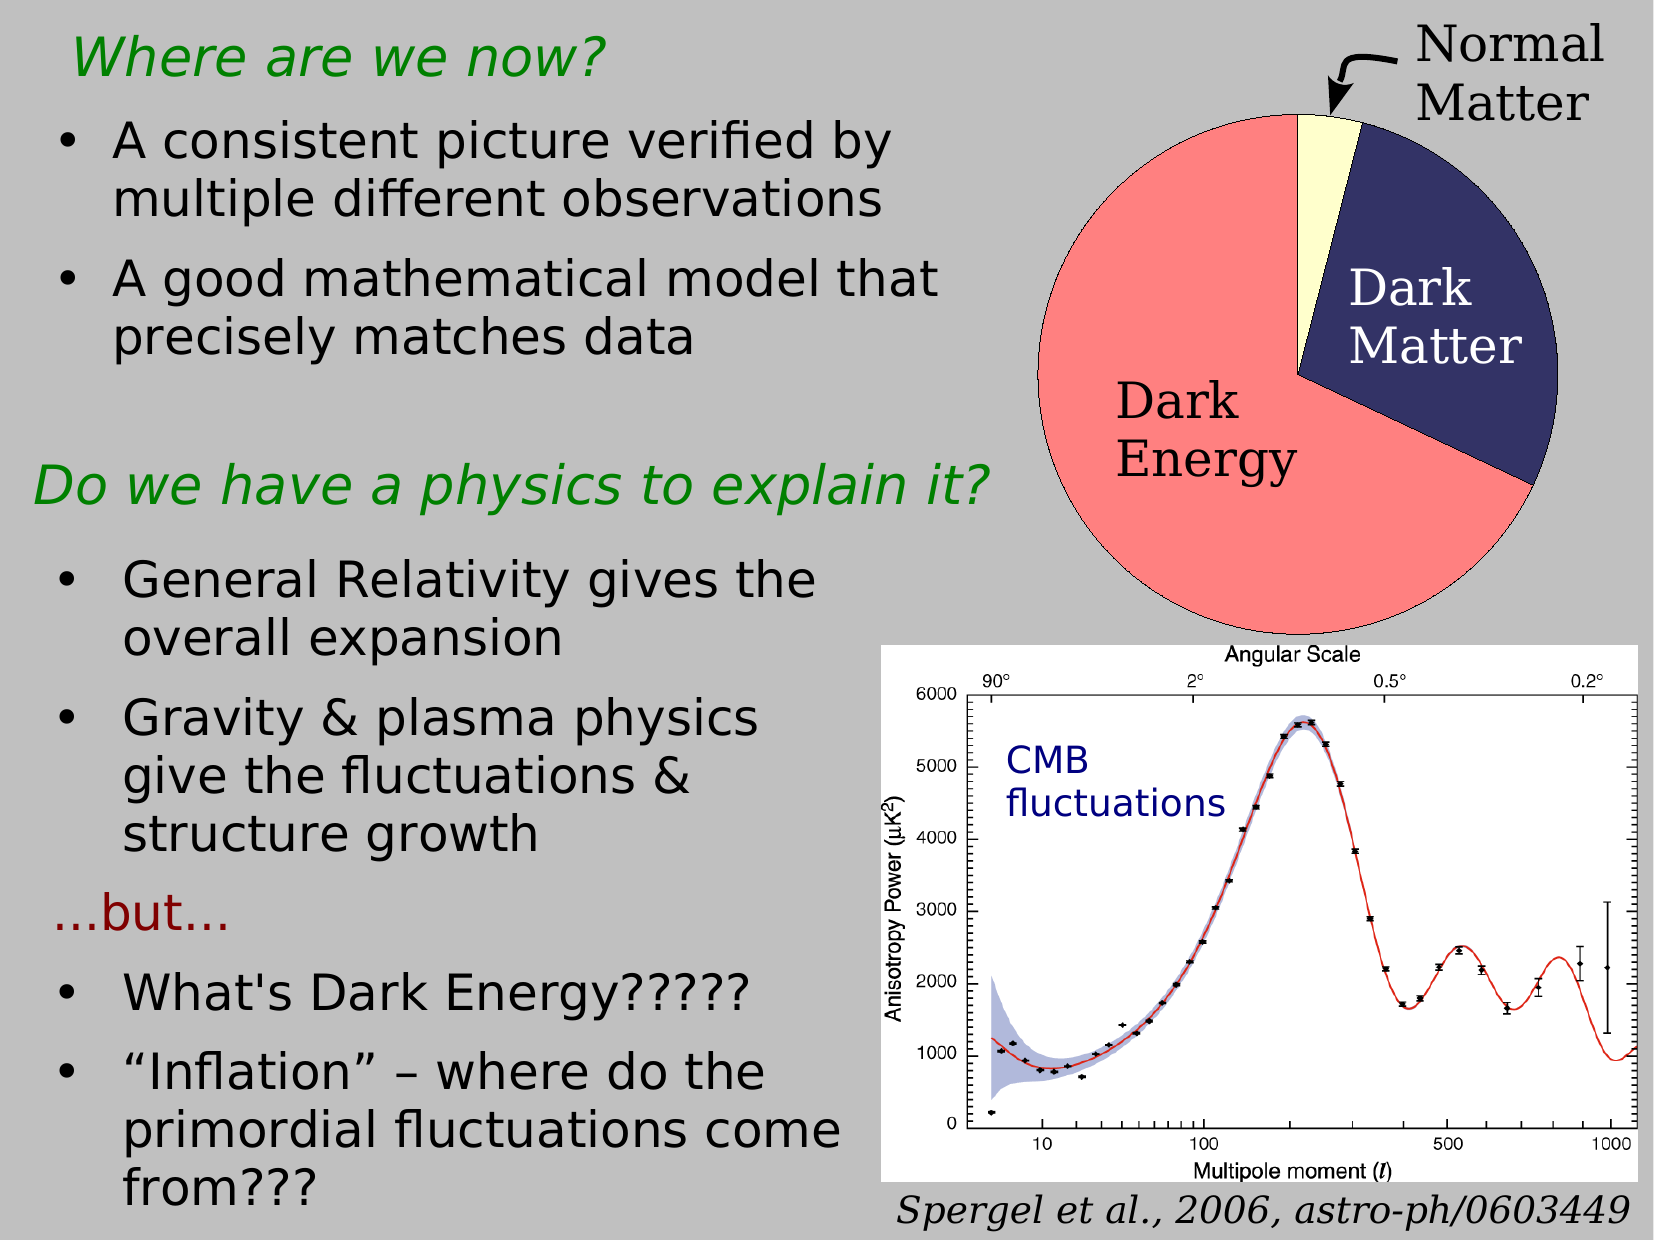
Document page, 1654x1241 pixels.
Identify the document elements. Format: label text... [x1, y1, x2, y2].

text_box Where are we now? [56, 18, 623, 97]
picture [881, 645, 1638, 1181]
text_box • A consistent picture verified by multiple different observations • A good mathematical model that precisely matches data [37, 104, 957, 374]
text_box Dark Matter [1333, 251, 1538, 383]
text_box Dark Energy [1100, 364, 1313, 496]
text_box • General Relativity gives the overall expansion • Gravity & plasma physics give the fluctuations & structure growth ...but... • What's Dark Energy????? • “Inflation” – where do the primordial fluctuations come from??? [37, 543, 863, 1225]
text_box Normal Matter [1400, 7, 1621, 140]
text_box Do we have a physics to explain it? [18, 447, 1008, 526]
text_box CMB fluctuations [991, 731, 1238, 834]
text_box Spergel et al., 2006, astro-ph/0603449 [881, 1181, 1647, 1240]
chart [956, 93, 1640, 646]
